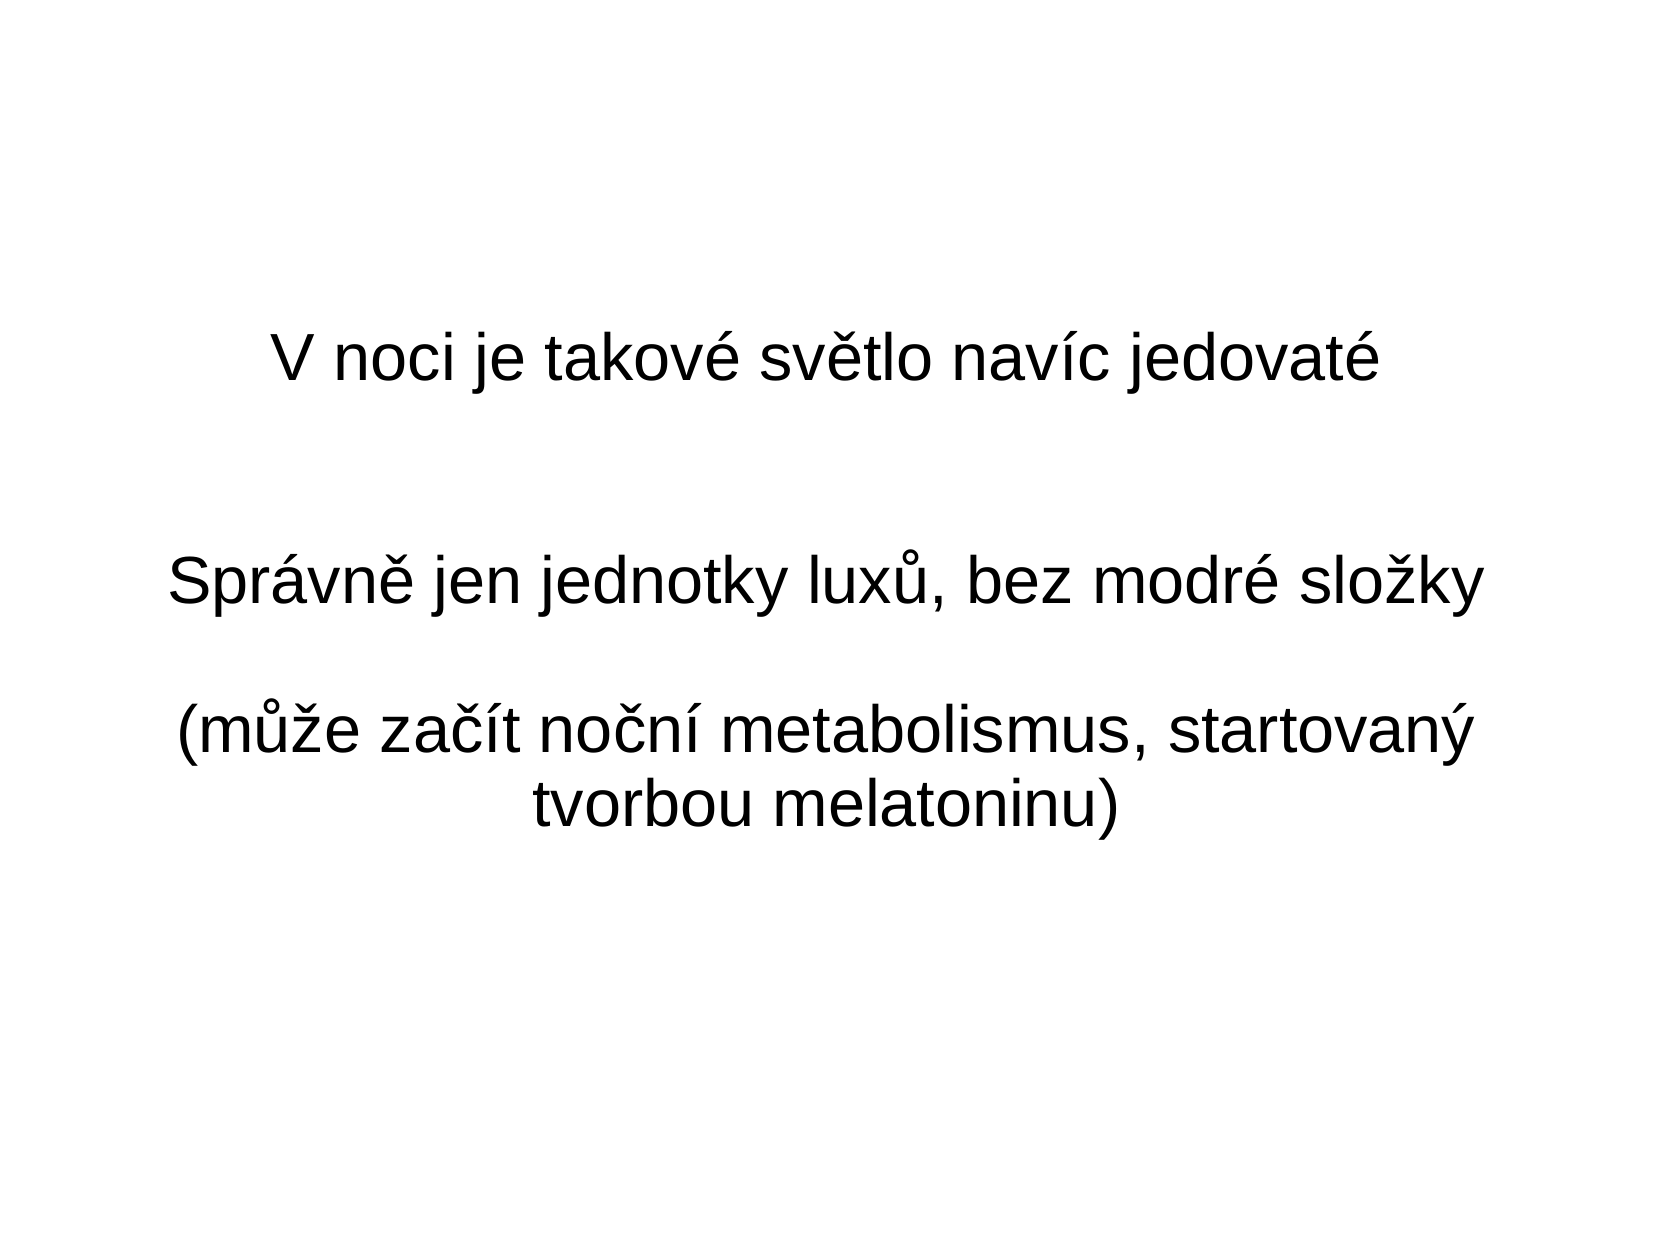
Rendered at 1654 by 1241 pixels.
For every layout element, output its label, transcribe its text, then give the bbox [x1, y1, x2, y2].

text_box V noci je takové světlo navíc jedovaté Správně jen jednotky luxů, bez modré složky (může začít noční metabolismus, startovaný tvorbou melatoninu) [82, 56, 1571, 1102]
